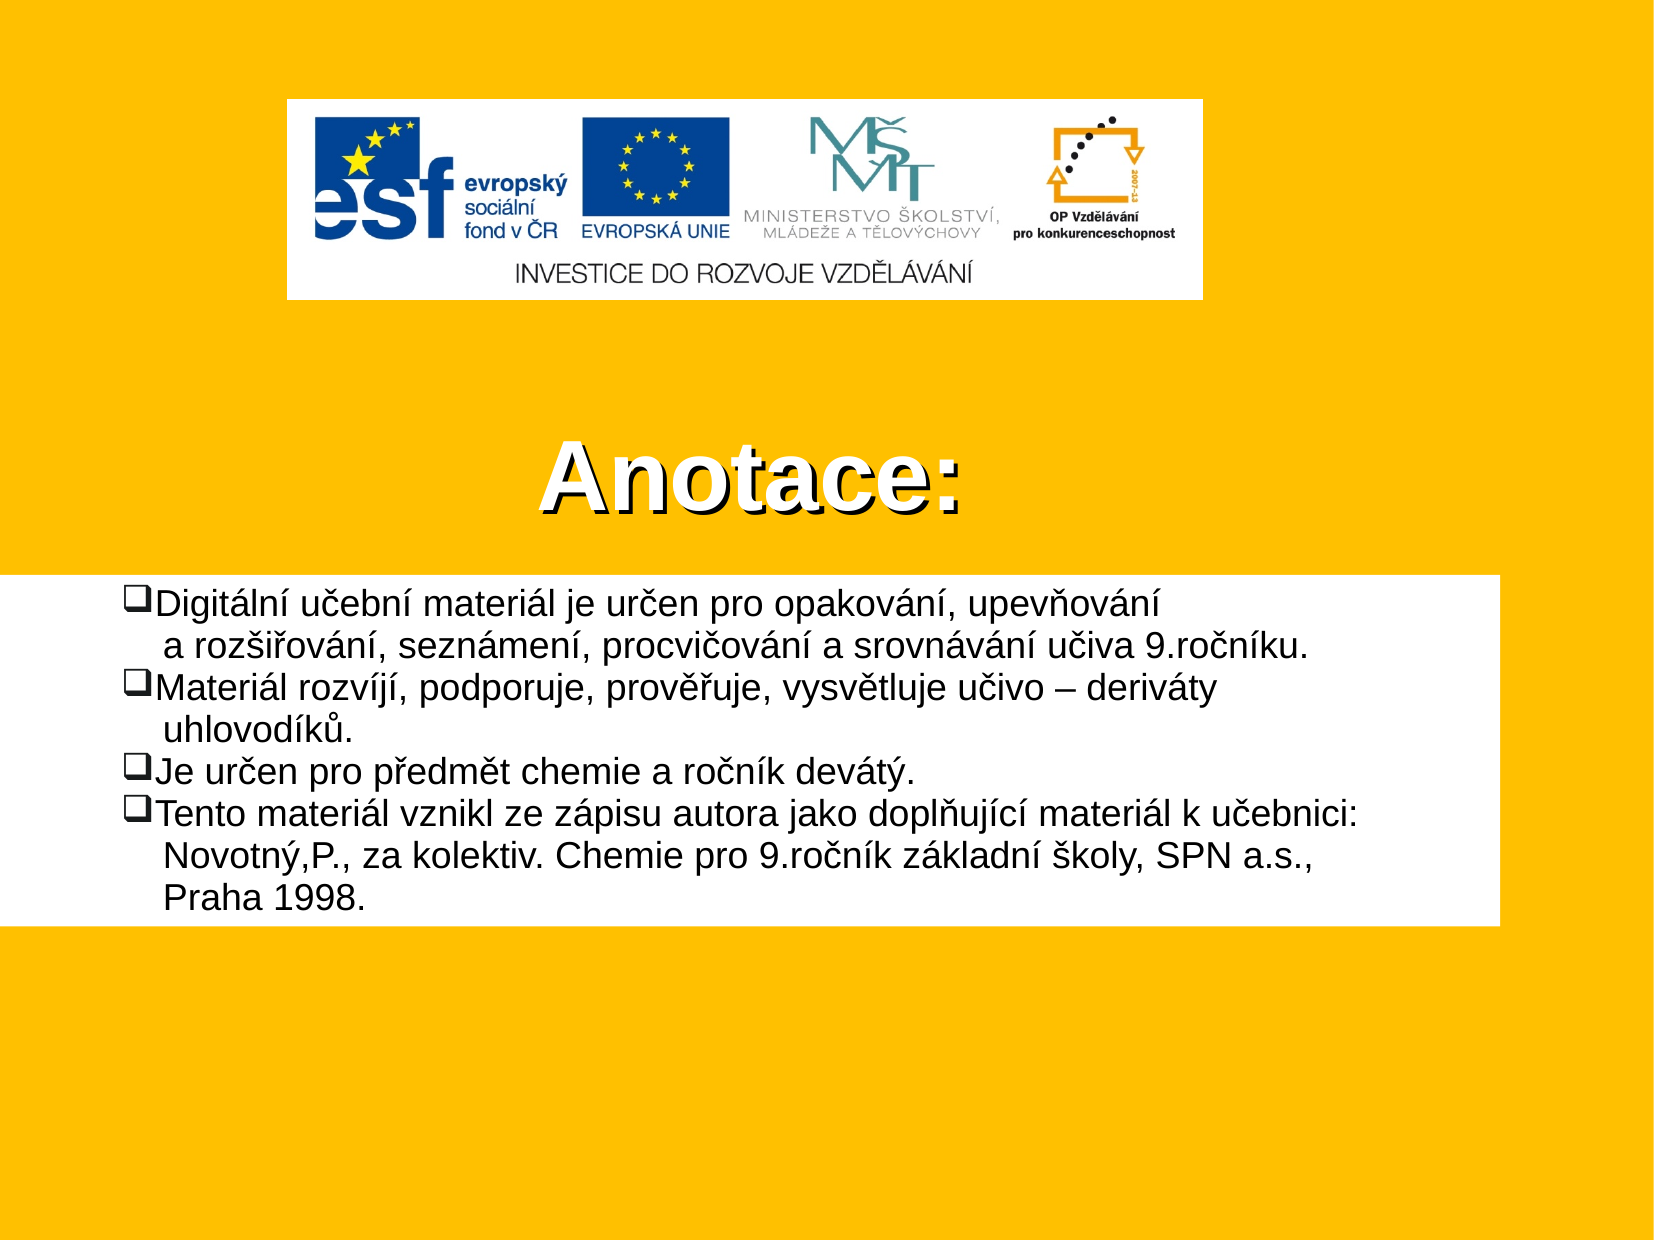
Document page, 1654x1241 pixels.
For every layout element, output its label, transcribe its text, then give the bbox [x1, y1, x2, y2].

text_box Digitální učební materiál je určen pro opakování, upevňování a rozšiřování, seznámení, procvičování a srovnávání učiva 9.ročníku. Materiál rozvíjí, podporuje, prověřuje, vysvětluje učivo – deriváty uhlovodíků. Je určen pro předmět chemie a ročník devátý. Tento materiál vznikl ze zápisu autora jako doplňující materiál k učebnici: Novotný,P., za kolektiv. Chemie pro 9.ročník základní školy, SPN a.s., Praha 1998. [0, 574, 1501, 927]
title Anotace: [112, 349, 1388, 574]
picture [287, 99, 1203, 300]
